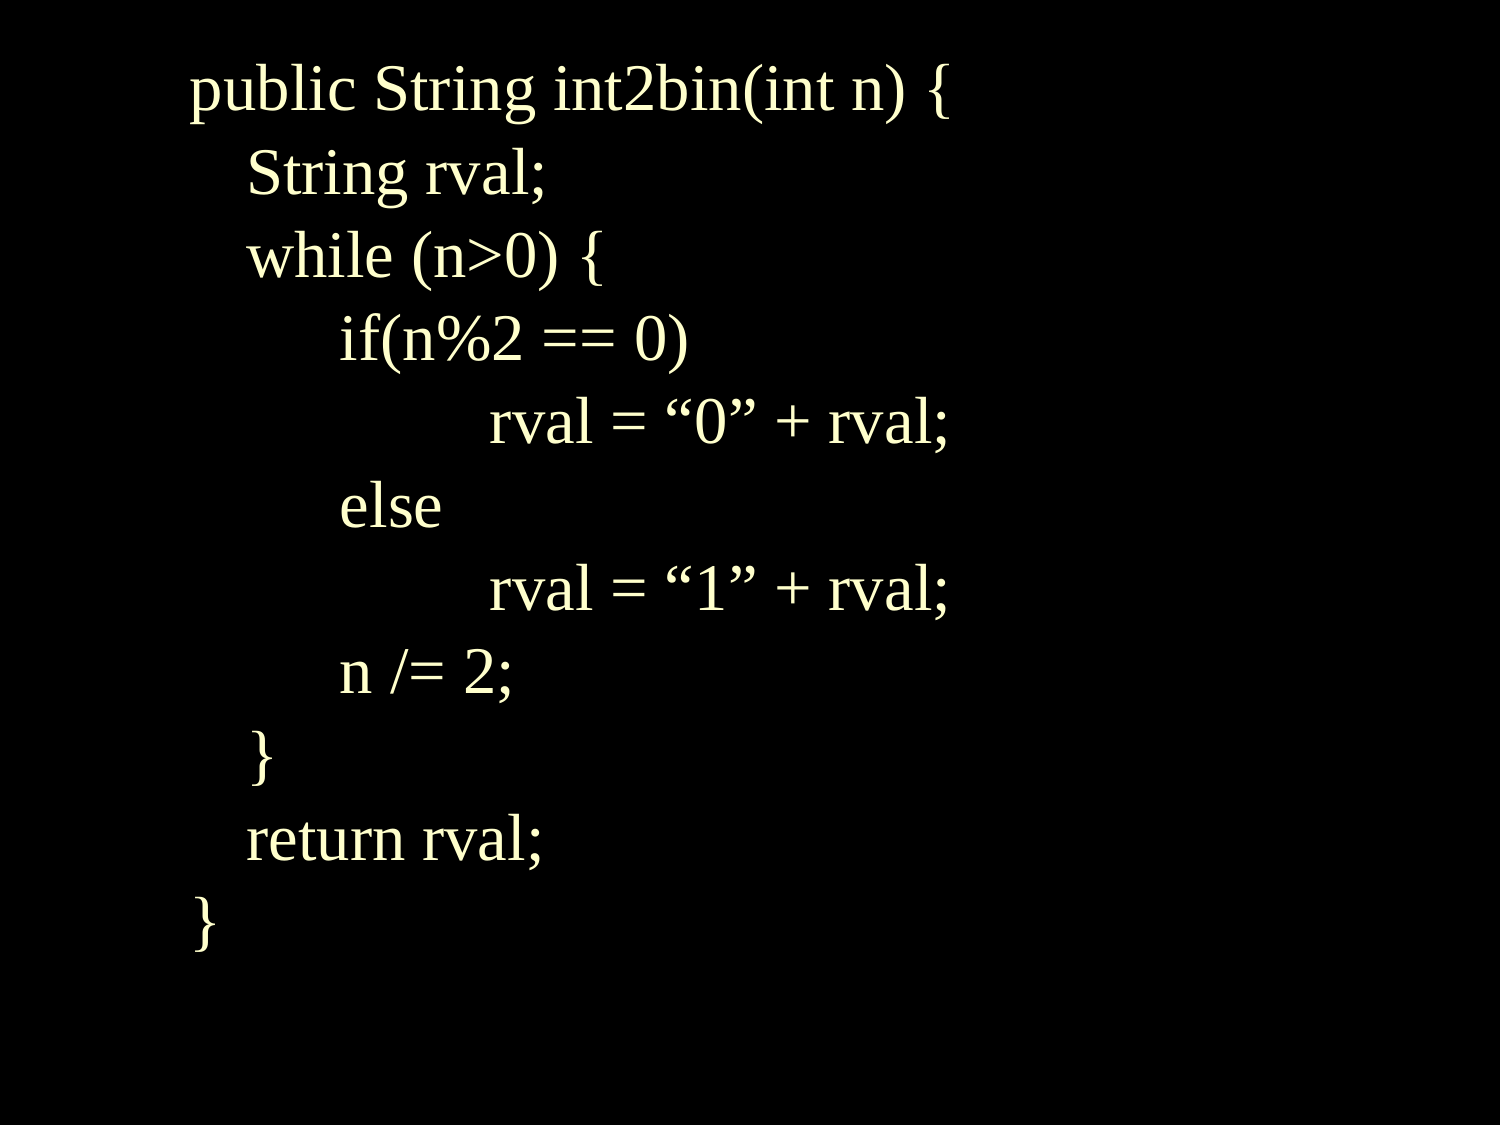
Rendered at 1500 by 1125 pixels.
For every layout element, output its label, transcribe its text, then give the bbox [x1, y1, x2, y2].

list public String int2bin(int n) { String rval; while (n>0) { if(n%2 == 0) rval = “0” + rval; else rval = “1” + rval; n /= 2; } return rval; } [174, 50, 1103, 1026]
